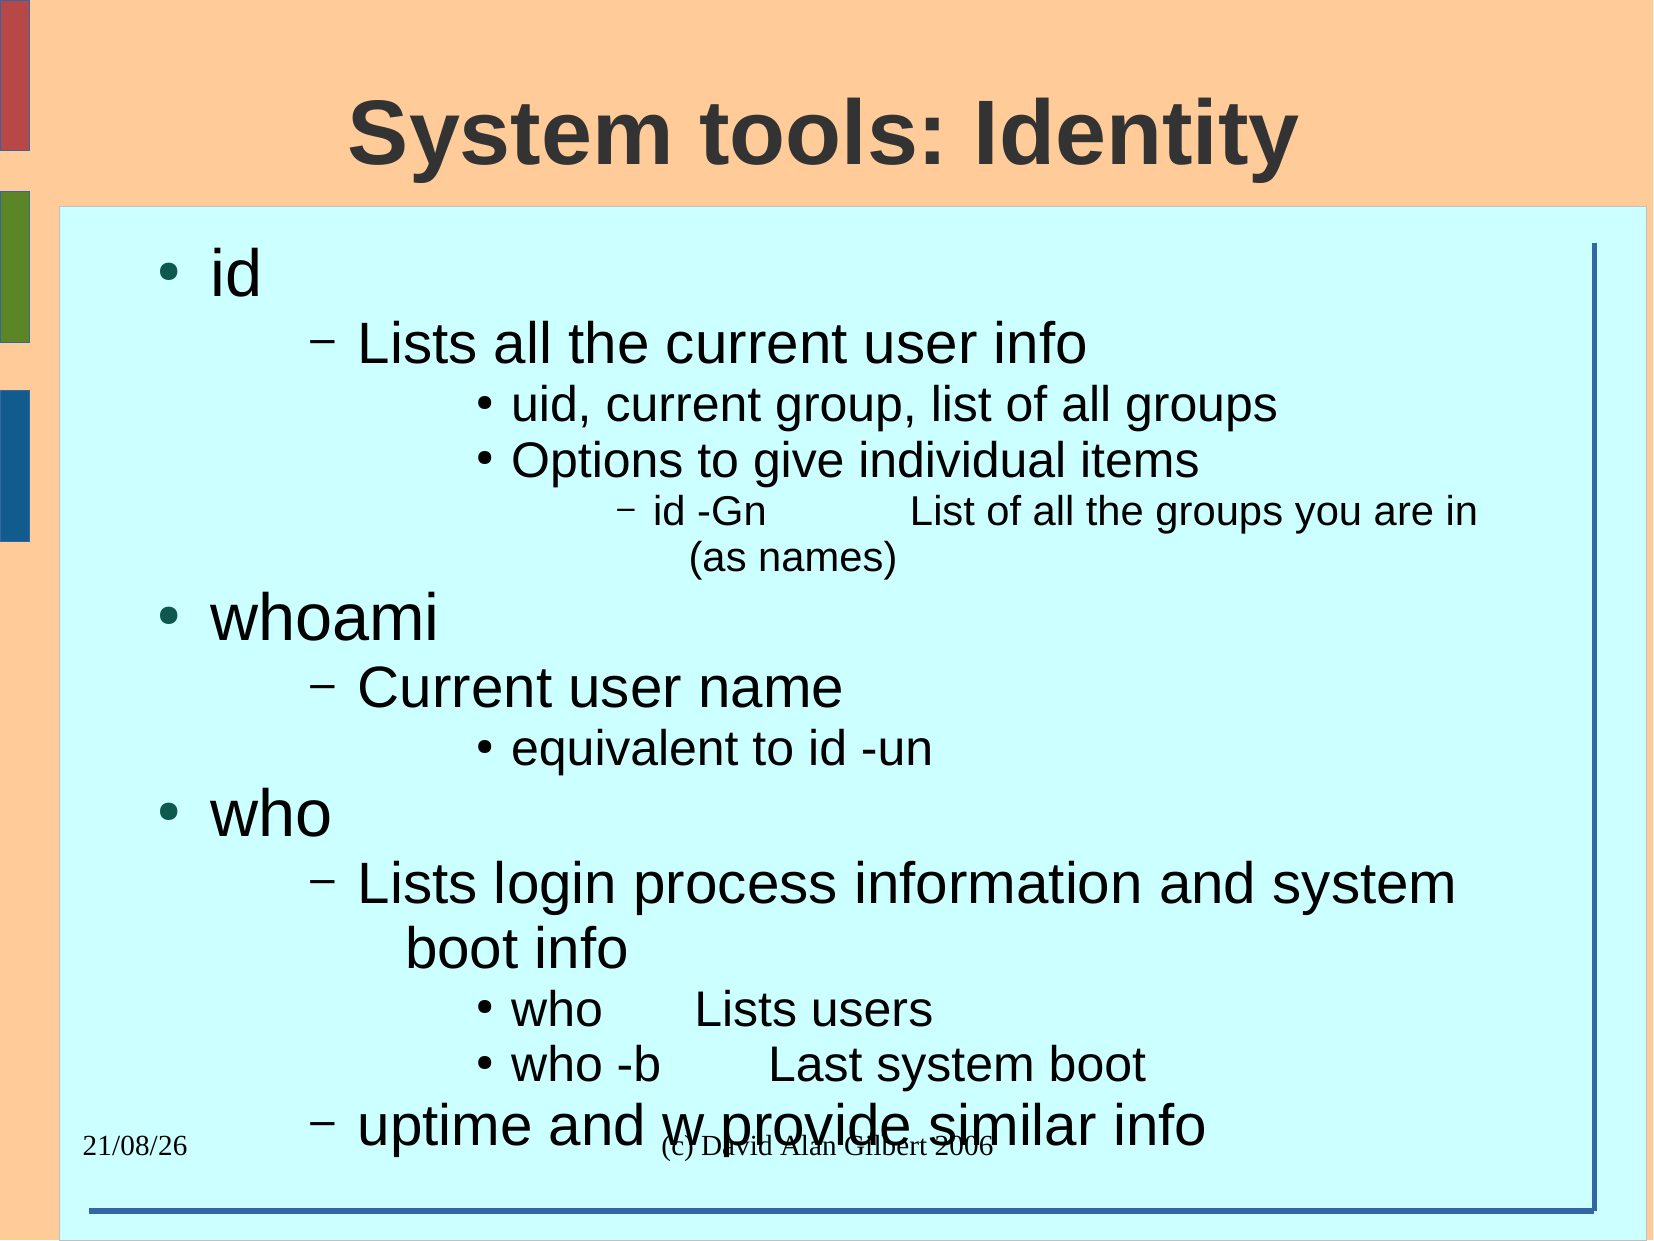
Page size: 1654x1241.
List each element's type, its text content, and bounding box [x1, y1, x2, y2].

list id Lists all the current user info uid, current group, list of all groups Options to give individual items id -Gn List of all the groups you are in (as names) whoami Current user name equivalent to id -un who Lists login process information and system boot info who Lists users who -b Last system boot uptime and w provide similar info [121, 236, 1534, 1140]
title System tools: Identity [118, 29, 1531, 237]
